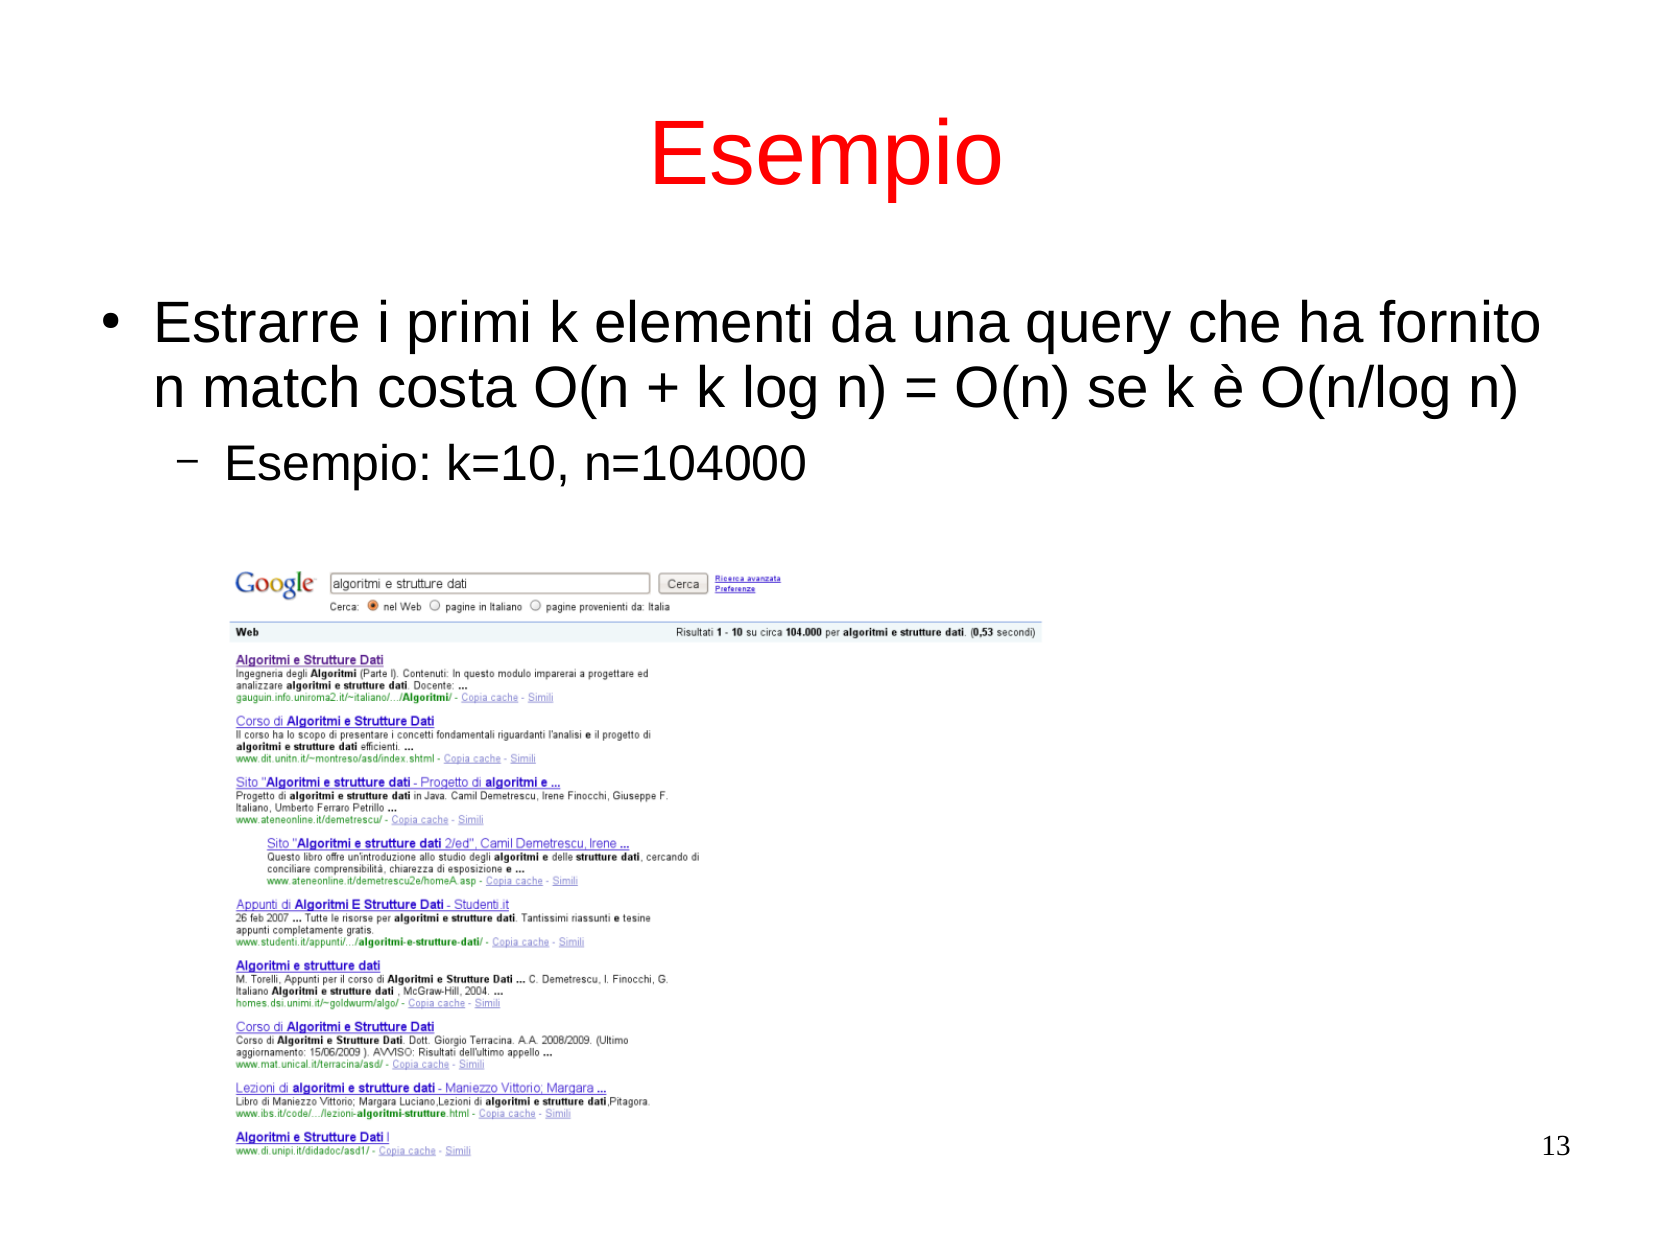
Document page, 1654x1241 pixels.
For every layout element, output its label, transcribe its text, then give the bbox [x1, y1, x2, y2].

picture [225, 562, 1060, 1163]
title Esempio [82, 49, 1571, 257]
list Estrarre i primi k elementi da una query che ha fornito n match costa O(n + k log n) = O(n) se k è O(n/log n) Esempio: k=10, n=104000 [82, 290, 1571, 1109]
